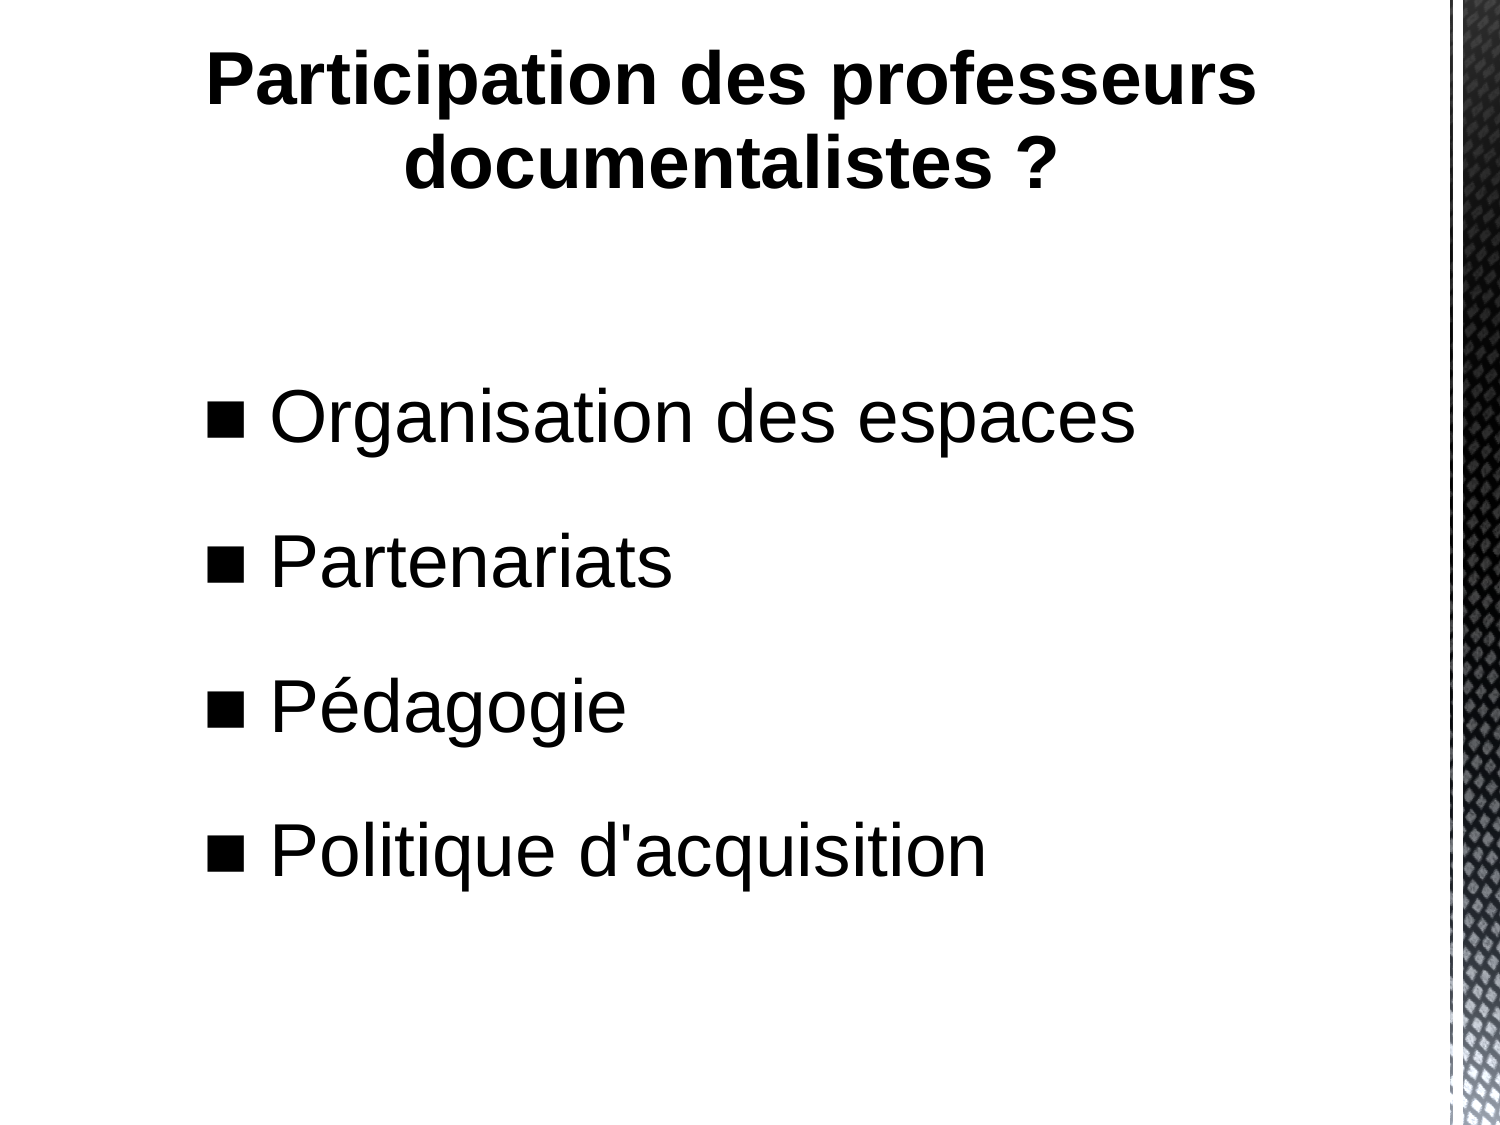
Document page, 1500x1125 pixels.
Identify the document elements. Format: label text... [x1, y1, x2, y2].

title Participation des professeurs documentalistes ? [47, 0, 1418, 247]
text_box ■ Organisation des espaces ■ Partenariats ■ Pédagogie ■ Politique d'acquisition [188, 283, 1347, 901]
picture [1447, 0, 1500, 1125]
